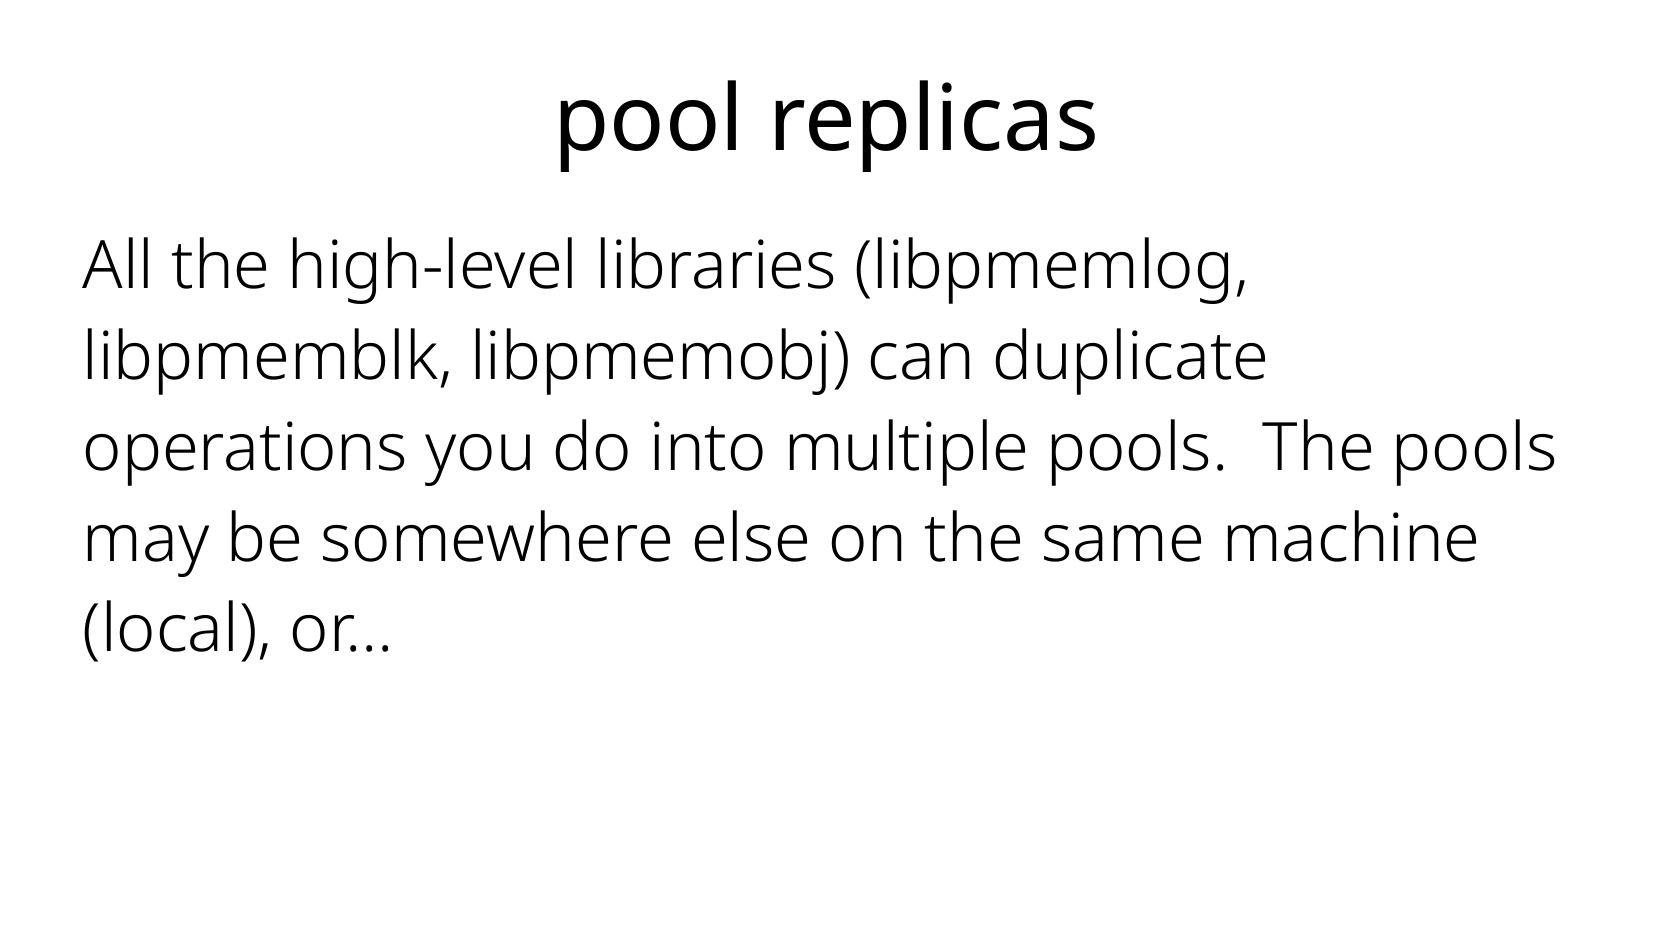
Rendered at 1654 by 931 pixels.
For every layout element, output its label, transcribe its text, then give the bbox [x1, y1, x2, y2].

title pool replicas [82, 37, 1571, 193]
list All the high-level libraries (libpmemlog, libpmemblk, libpmemobj) can duplicate operations you do into multiple pools. The pools may be somewhere else on the same machine (local), or... [82, 217, 1571, 758]
